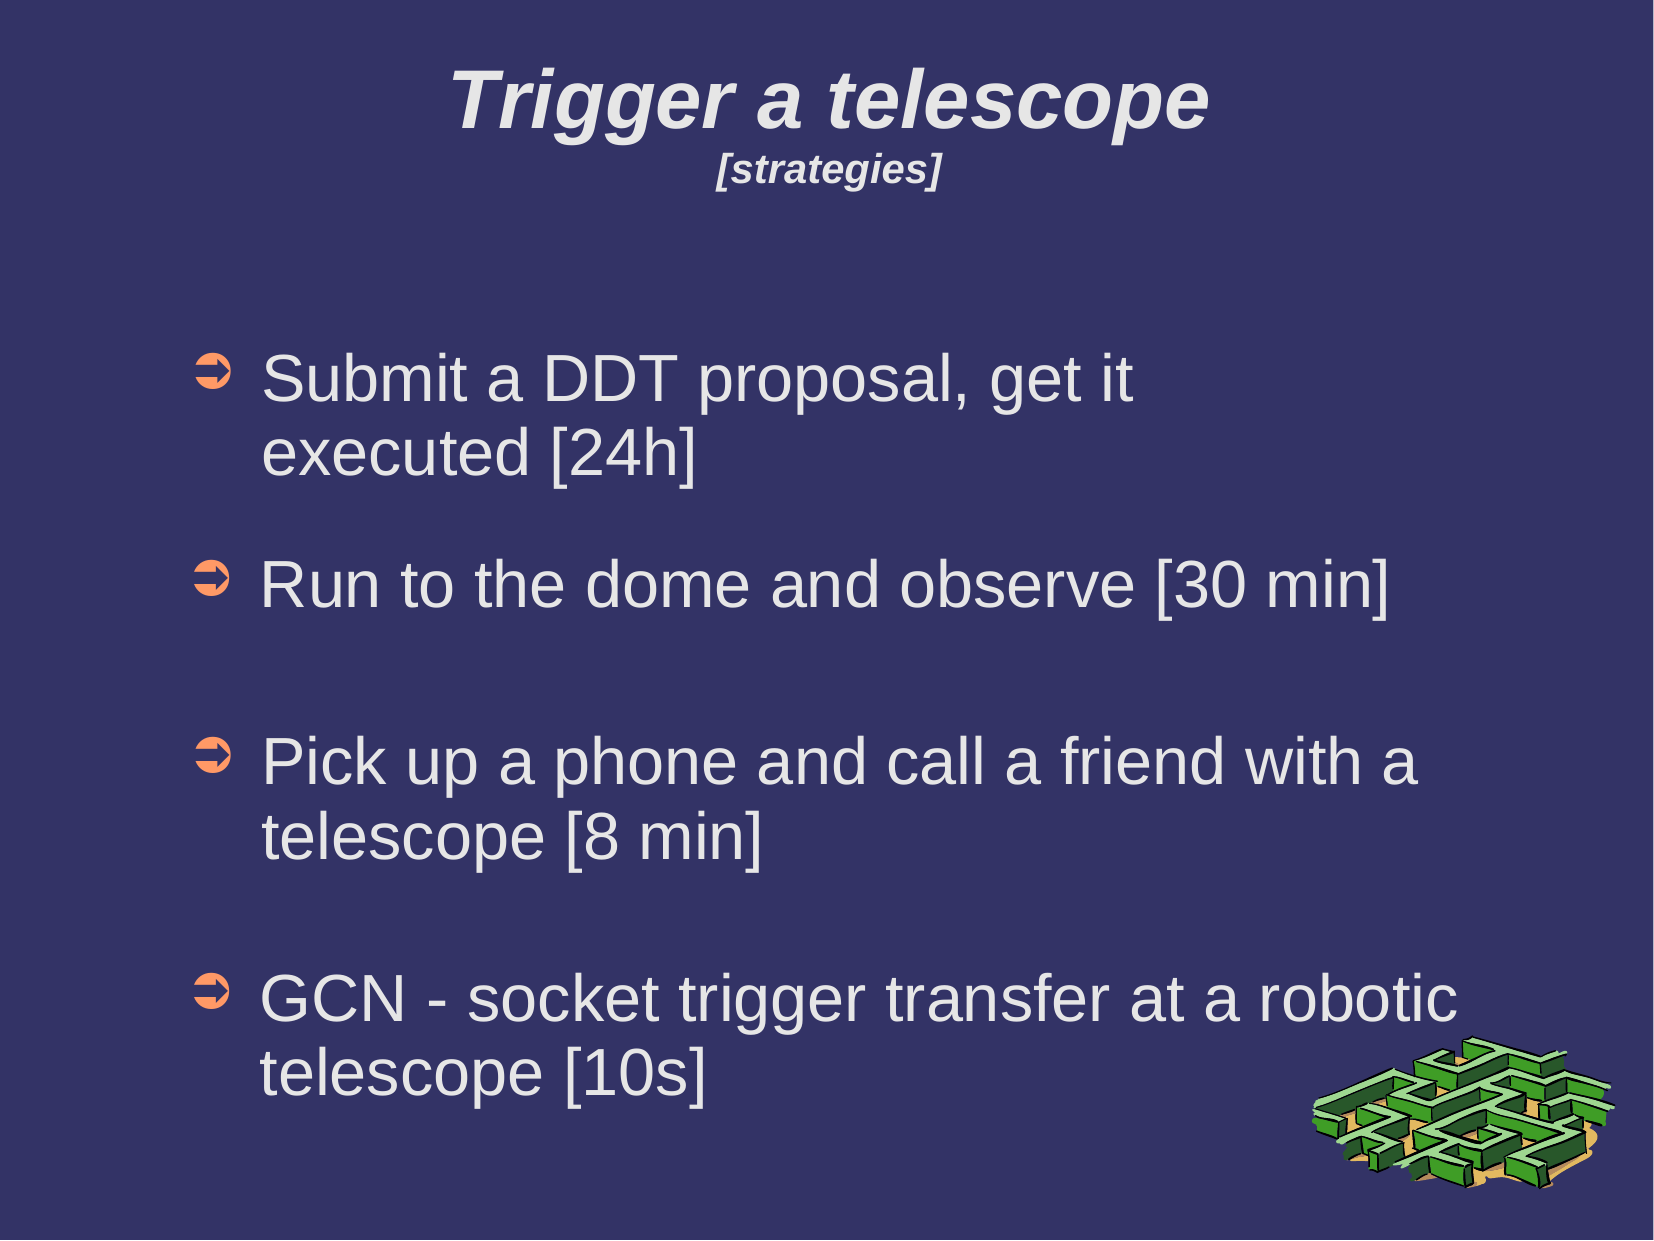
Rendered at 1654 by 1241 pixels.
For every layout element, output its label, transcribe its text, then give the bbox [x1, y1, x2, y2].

list Pick up a phone and call a friend with a telescope [8 min] [178, 649, 1570, 886]
list Submit a DDT proposal, get it executed [24h] [178, 265, 1570, 565]
list GCN - socket trigger transfer at a robotic telescope [10s] [177, 885, 1568, 1152]
list Run to the dome and observe [30 min] [177, 472, 1568, 709]
title Trigger a telescope [strategies] [123, 29, 1536, 216]
